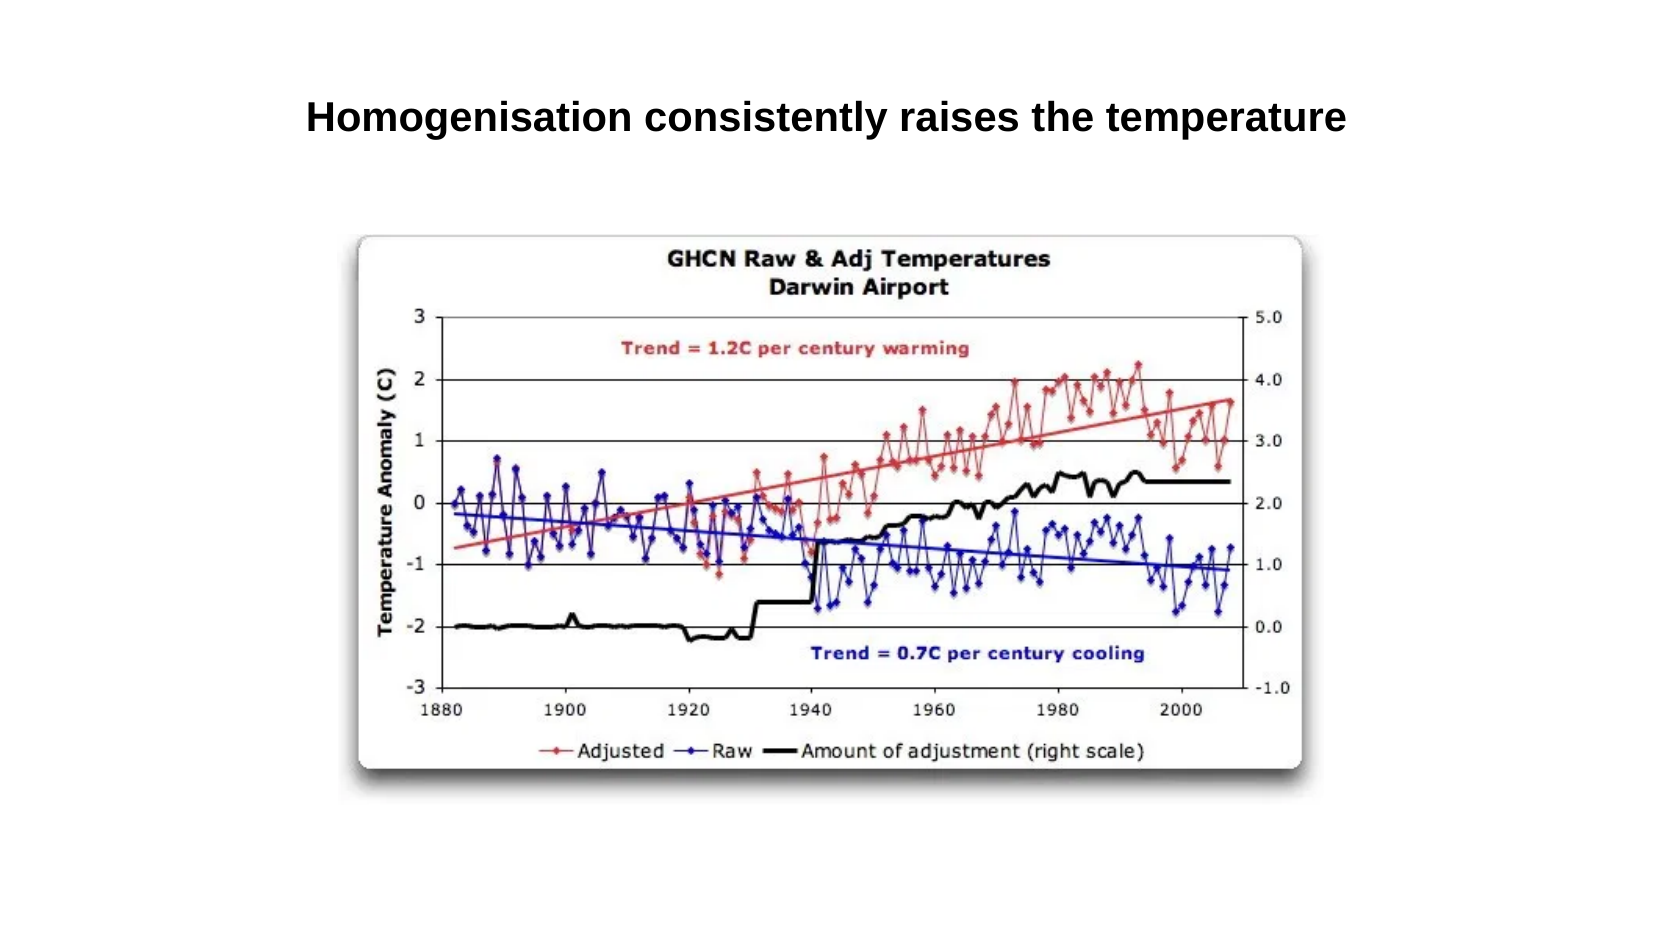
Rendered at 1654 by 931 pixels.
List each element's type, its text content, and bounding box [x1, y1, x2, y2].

picture [337, 234, 1324, 805]
text_box Homogenisation consistently raises the temperature [82, 89, 1571, 140]
